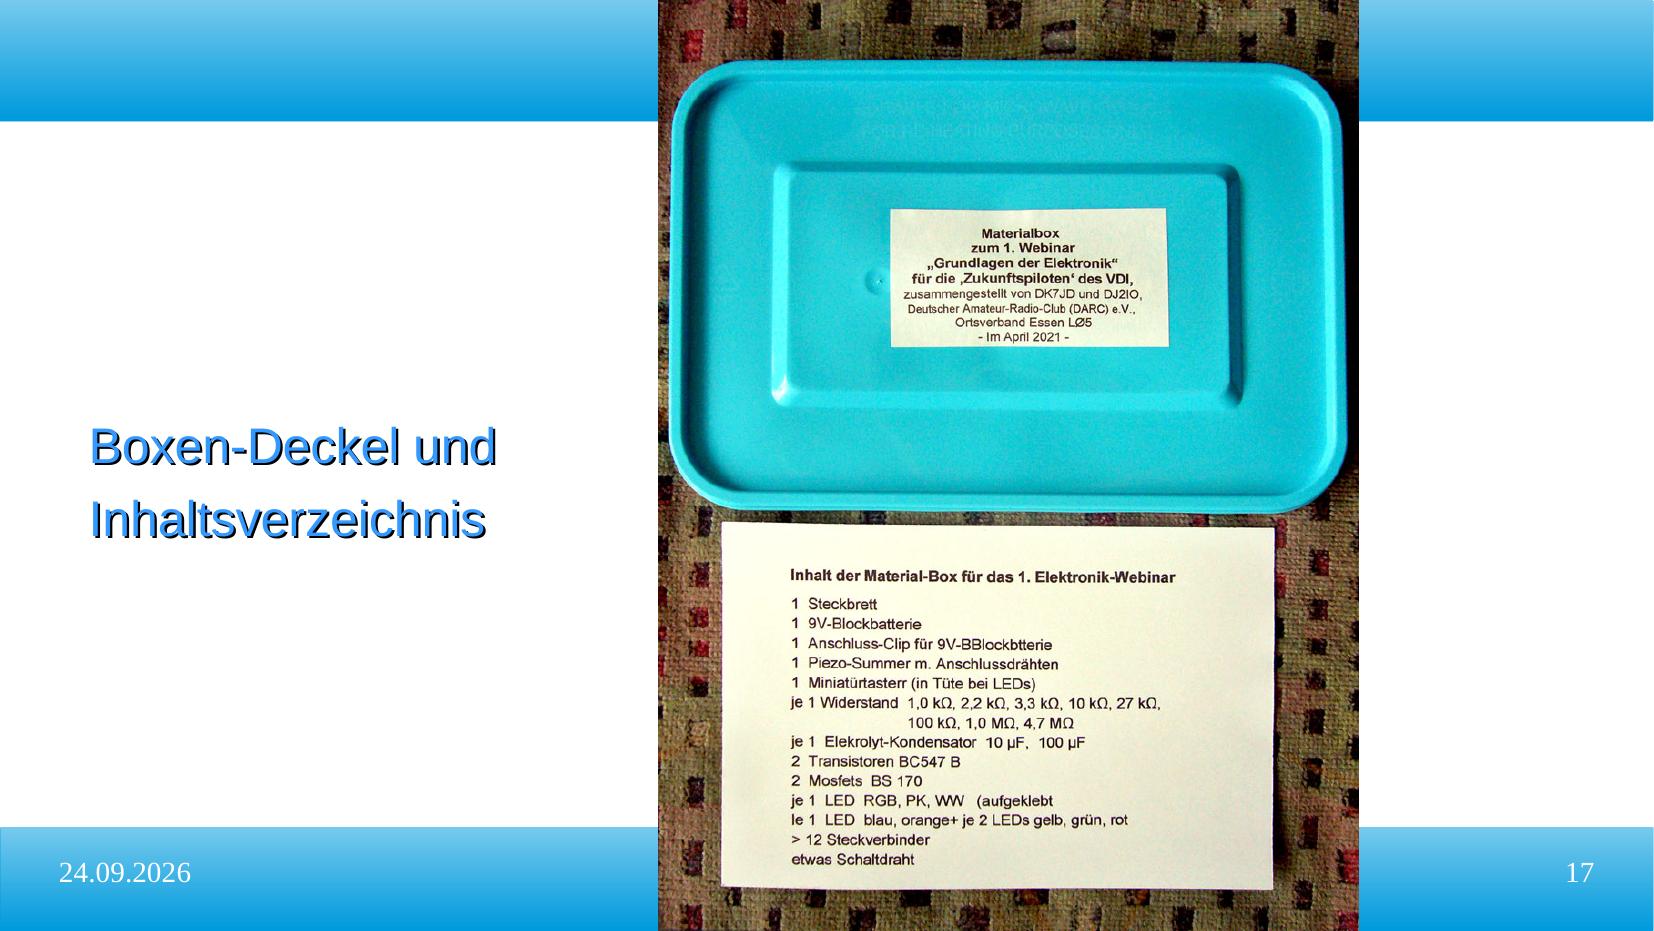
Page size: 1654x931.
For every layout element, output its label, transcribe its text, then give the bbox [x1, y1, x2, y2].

picture [658, 0, 1359, 931]
title Boxen-Deckel und Inhaltsverzeichnis [88, 289, 591, 680]
